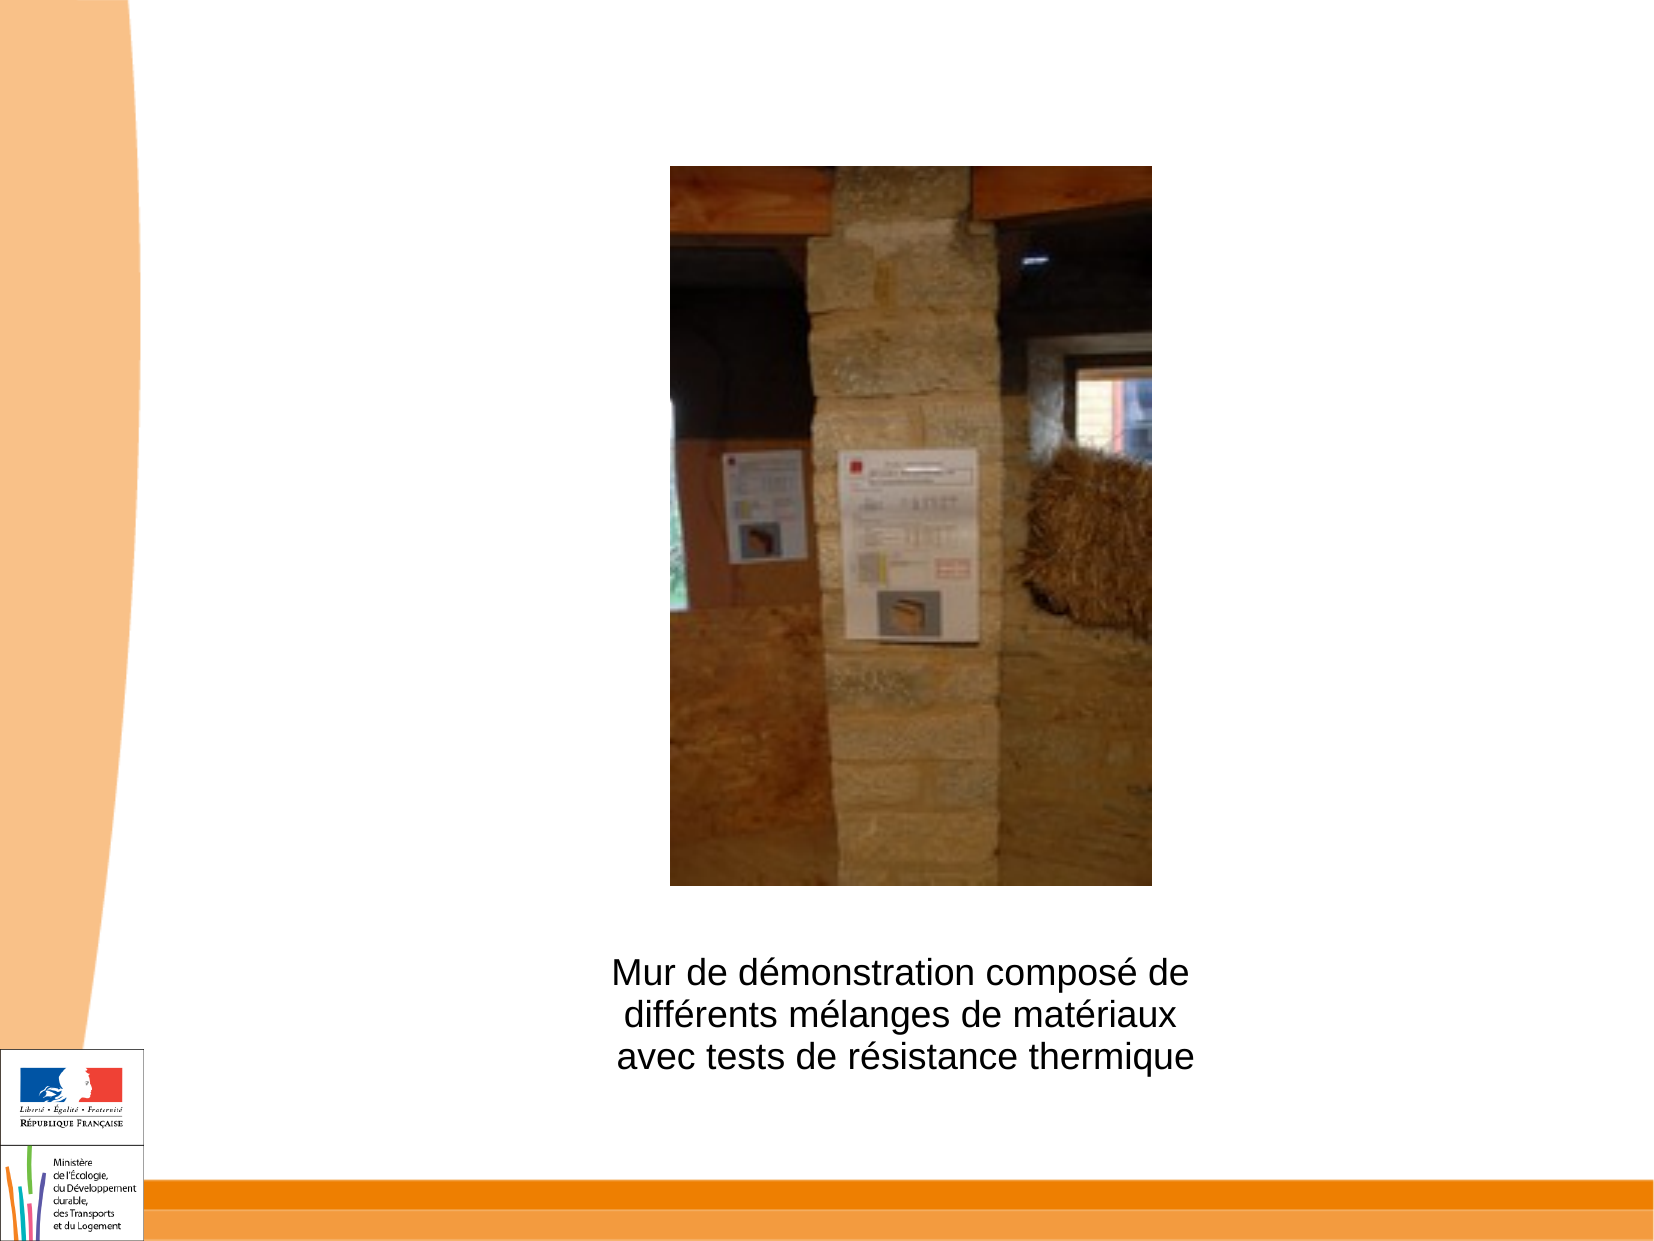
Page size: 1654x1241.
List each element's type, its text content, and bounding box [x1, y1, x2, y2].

picture [0, 0, 1654, 1241]
text_box Mur de démonstration composé de différents mélanges de matériaux avec tests de résistance thermique [531, 944, 1270, 1182]
